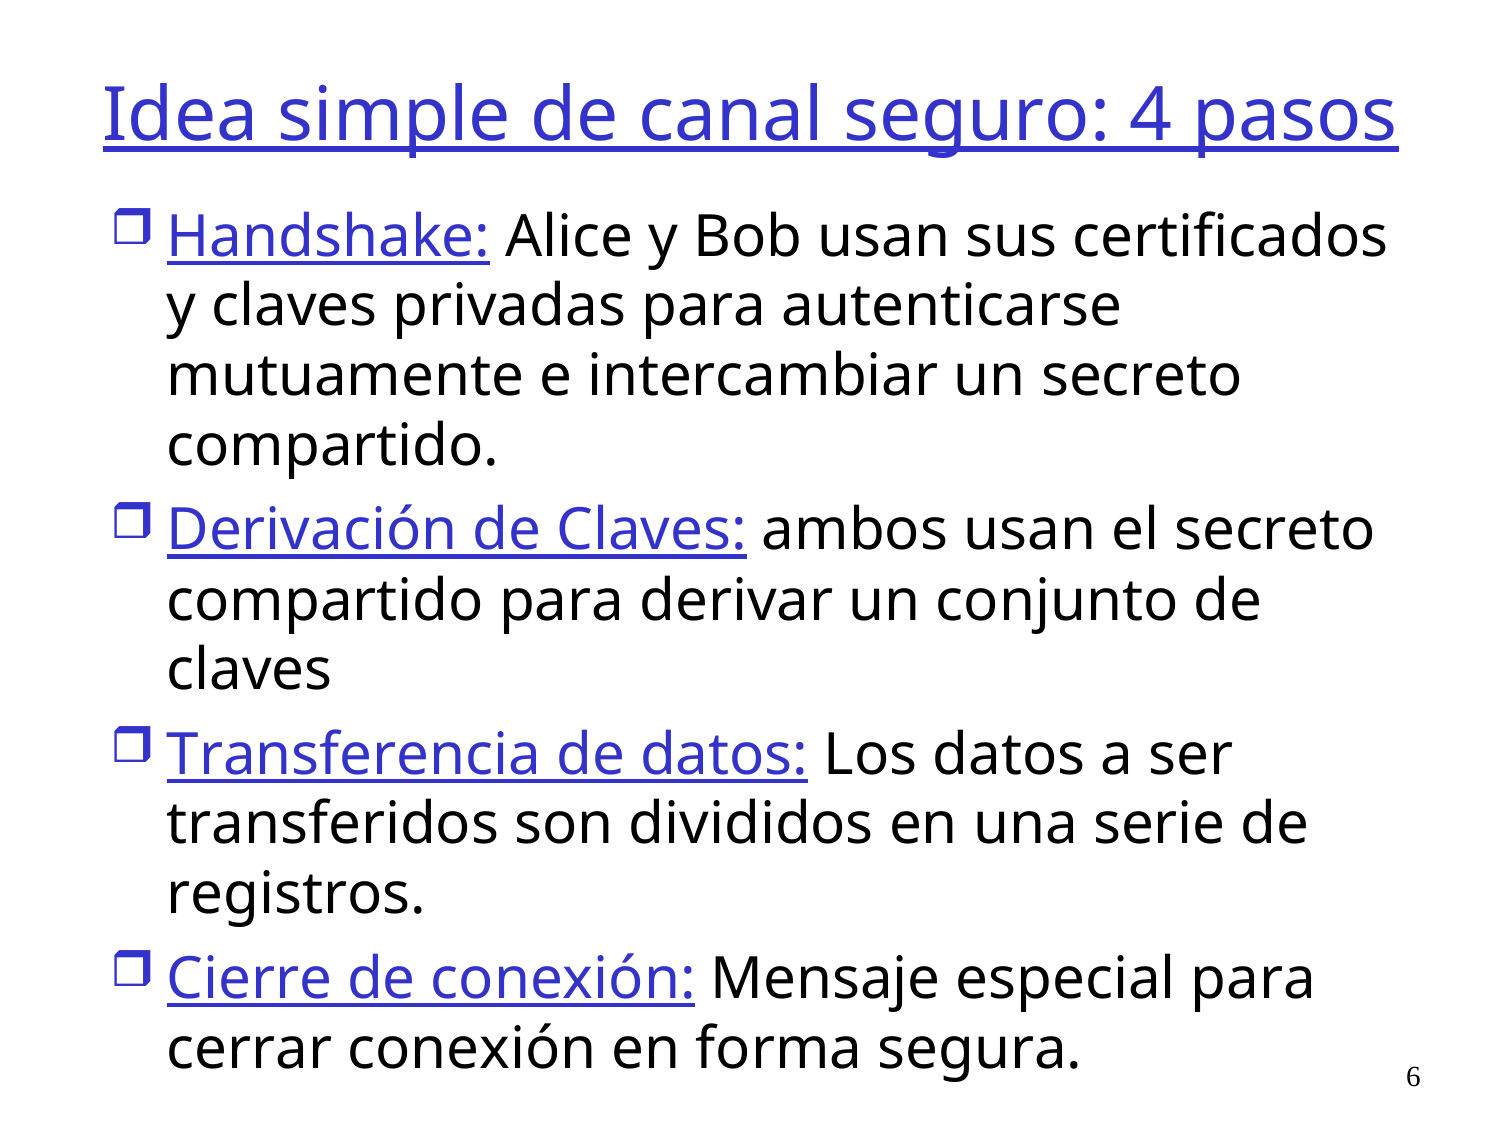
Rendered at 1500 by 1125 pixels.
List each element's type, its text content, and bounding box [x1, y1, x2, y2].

text_box <number> [1362, 1050, 1436, 1125]
list Handshake: Alice y Bob usan sus certificados y claves privadas para autenticarse mutuamente e intercambiar un secreto compartido. Derivación de Claves: ambos usan el secreto compartido para derivar un conjunto de claves Transferencia de datos: Los datos a ser transferidos son divididos en una serie de registros. Cierre de conexión: Mensaje especial para cerrar conexión en forma segura. [95, 190, 1429, 1089]
title Idea simple de canal seguro: 4 pasos [87, 13, 1487, 209]
